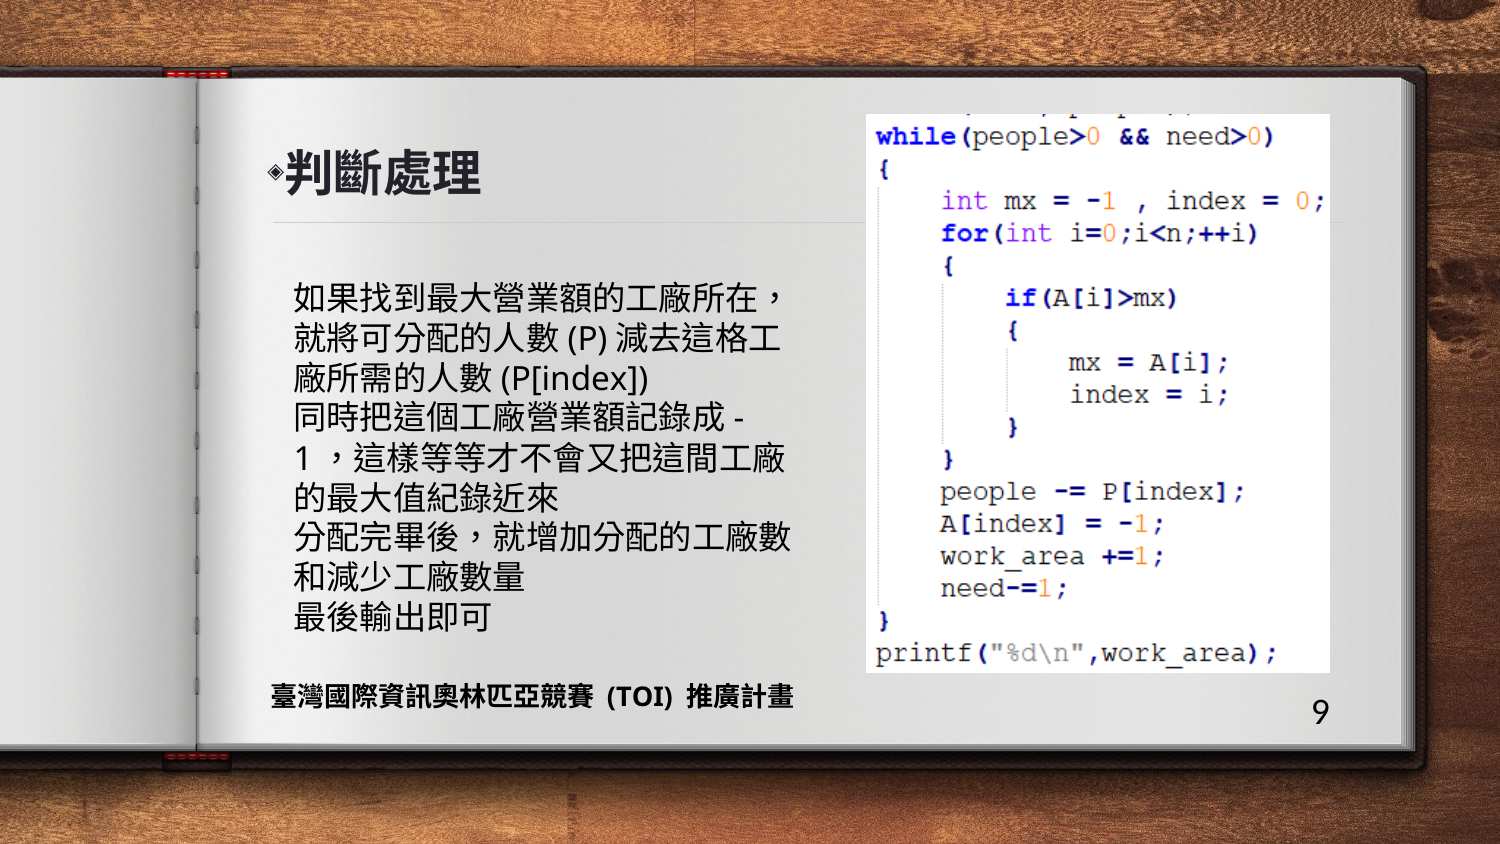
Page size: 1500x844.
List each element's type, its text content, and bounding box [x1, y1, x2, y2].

text_box 8 [1295, 672, 1386, 737]
list 判斷處理 [252, 126, 866, 216]
text_box 如果找到最大營業額的工廠所在，就將可分配的人數(P)減去這格工廠所需的人數(P[index]) 同時把這個工廠營業額記錄成-1，這樣等等才不會又把這間工廠的最大值紀錄近來 分配完畢後，就增加分配的工廠數和減少工廠數量 最後輸出即可 [278, 269, 811, 649]
picture [866, 114, 1330, 673]
